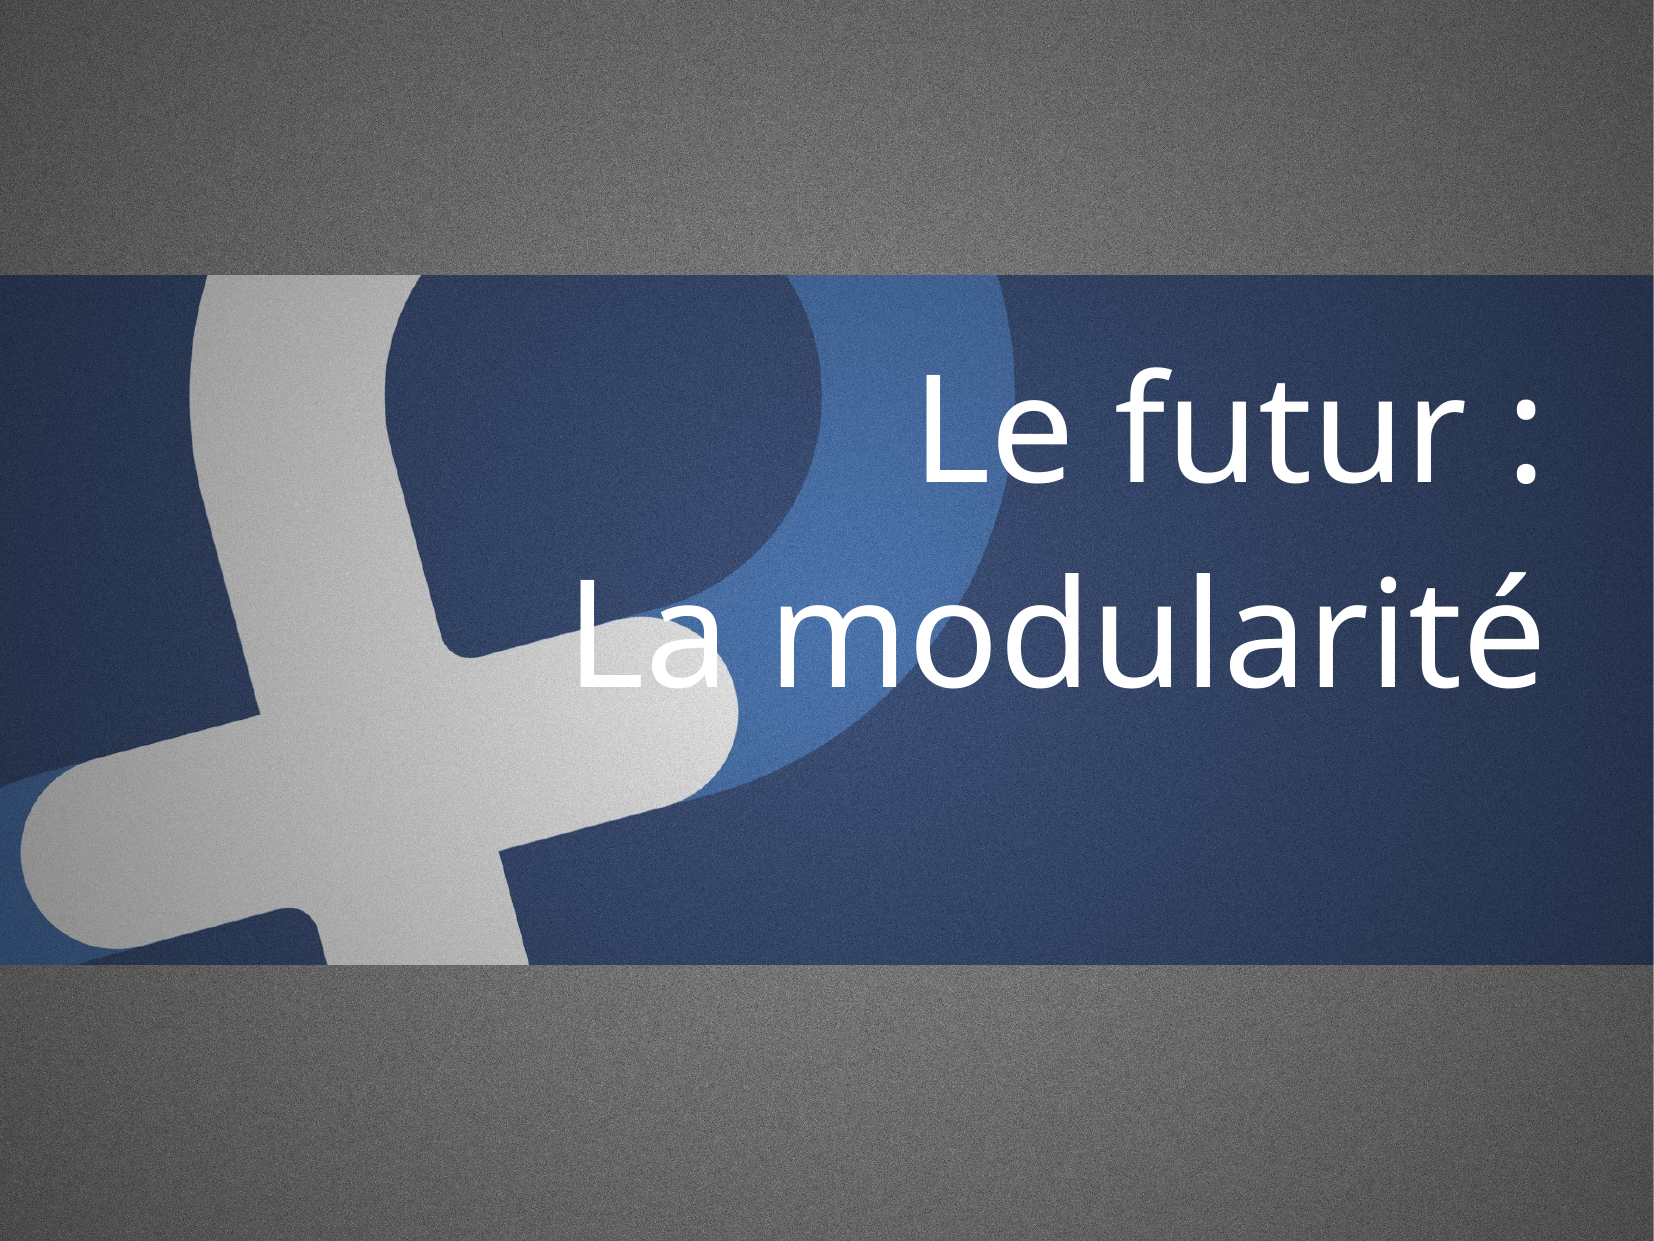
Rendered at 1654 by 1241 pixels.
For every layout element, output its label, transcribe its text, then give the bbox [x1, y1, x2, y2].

text_box Le futur : La modularité [224, 315, 1562, 654]
picture [0, 0, 1654, 1241]
